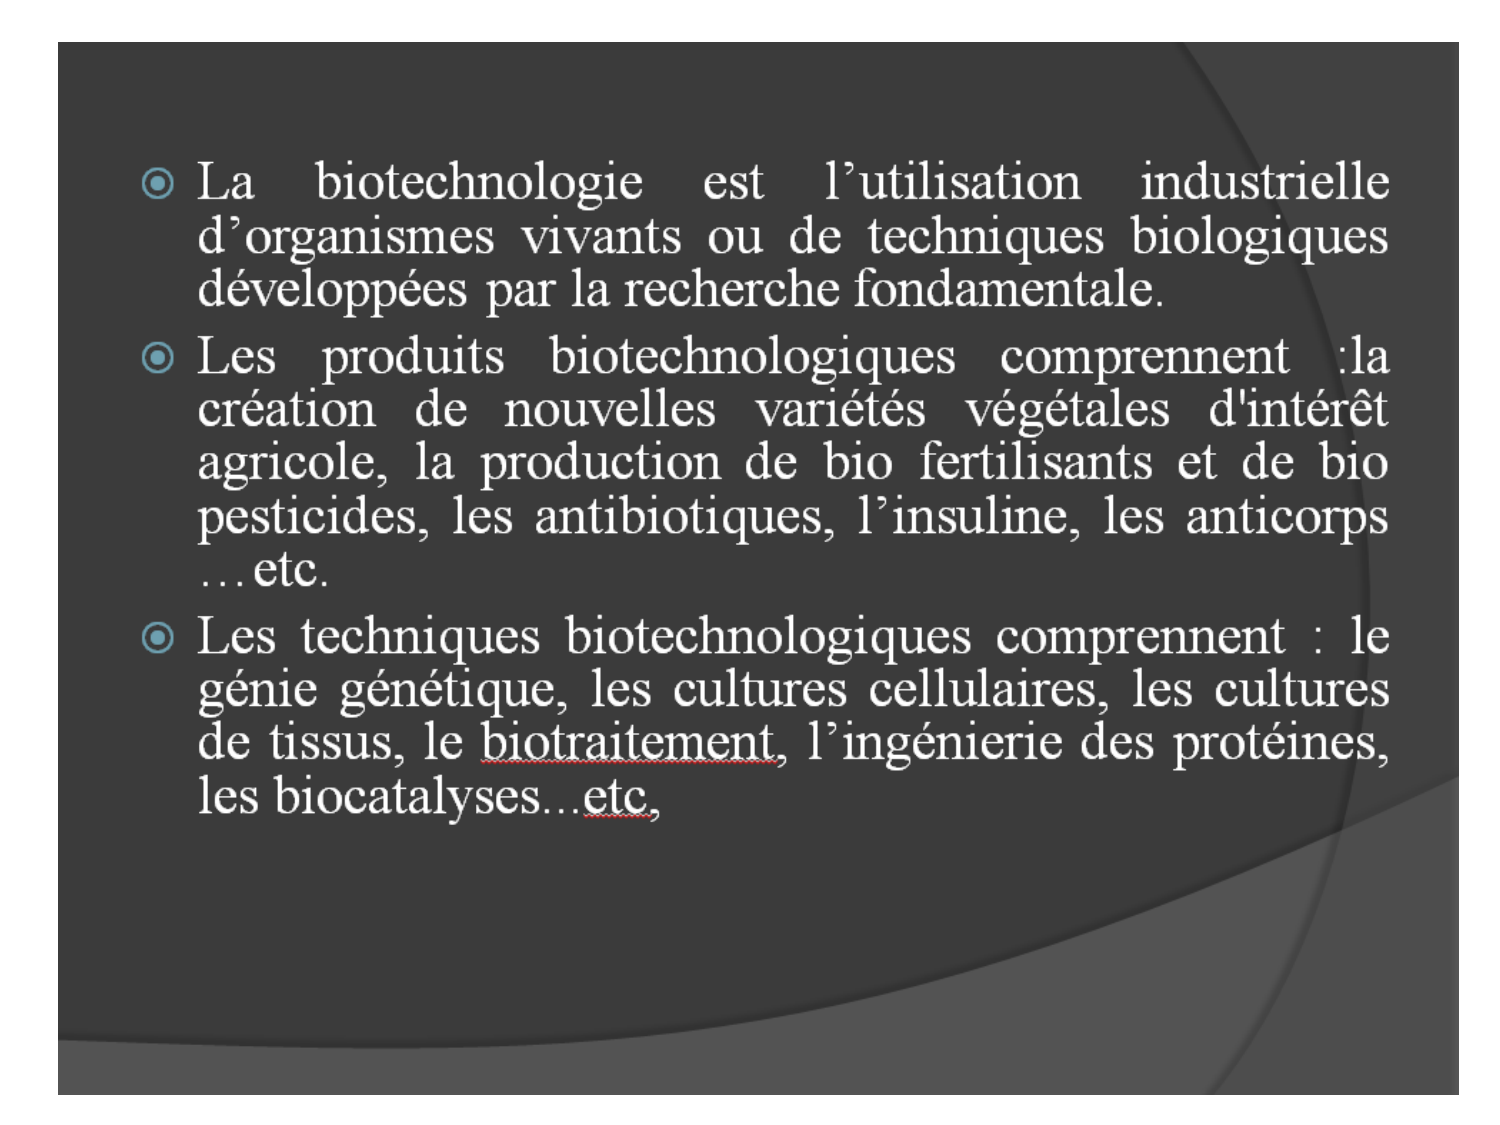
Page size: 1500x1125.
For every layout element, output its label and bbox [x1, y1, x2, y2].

picture [58, 42, 1459, 1095]
